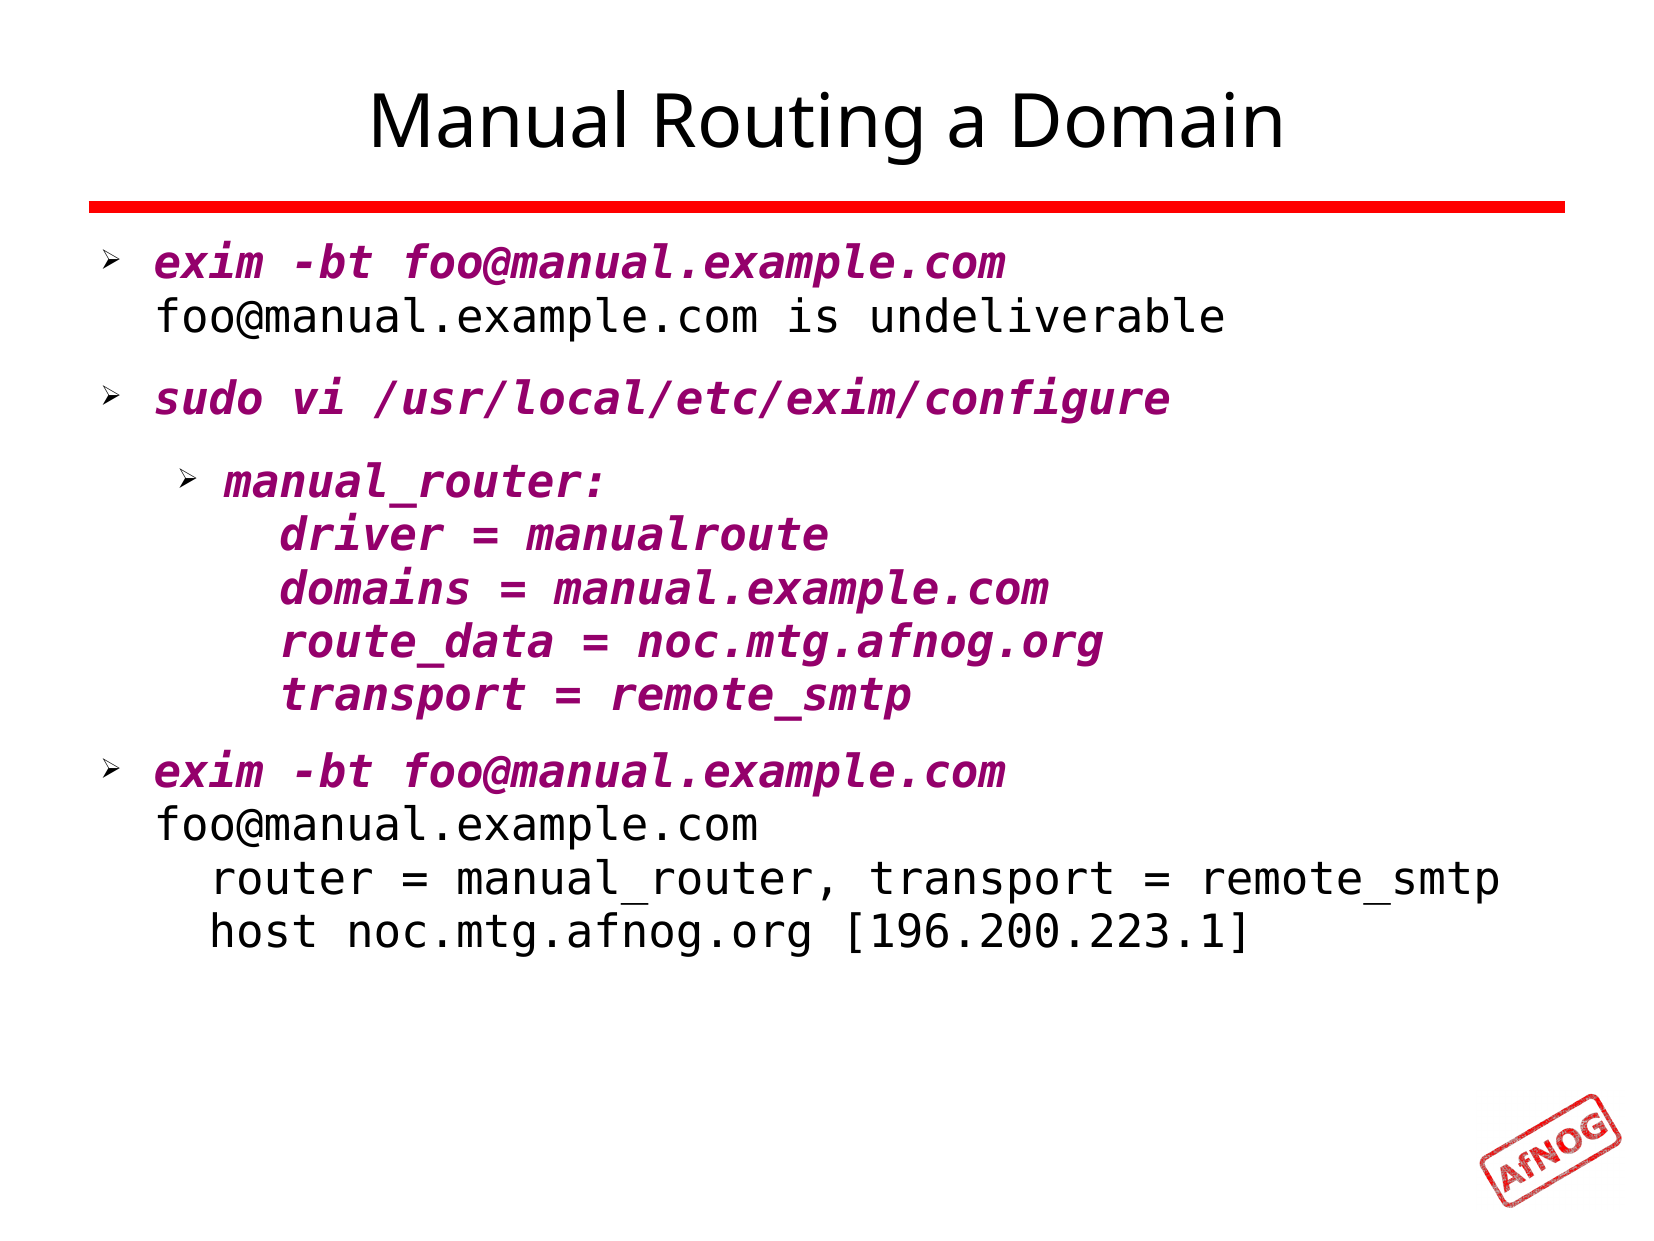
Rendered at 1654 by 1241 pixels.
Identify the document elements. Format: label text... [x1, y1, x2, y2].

title Manual Routing a Domain [88, 29, 1565, 207]
list exim -bt foo@manual.example.com foo@manual.example.com is undeliverable sudo vi /usr/local/etc/exim/configure manual_router: driver = manualroute domains = manual.example.com route_data = noc.mtg.afnog.org transport = remote_smtp exim -bt foo@manual.example.com foo@manual.example.com router = manual_router, transport = remote_smtp host noc.mtg.afnog.org [196.200.223.1] [82, 236, 1571, 1123]
picture [1476, 1090, 1625, 1211]
